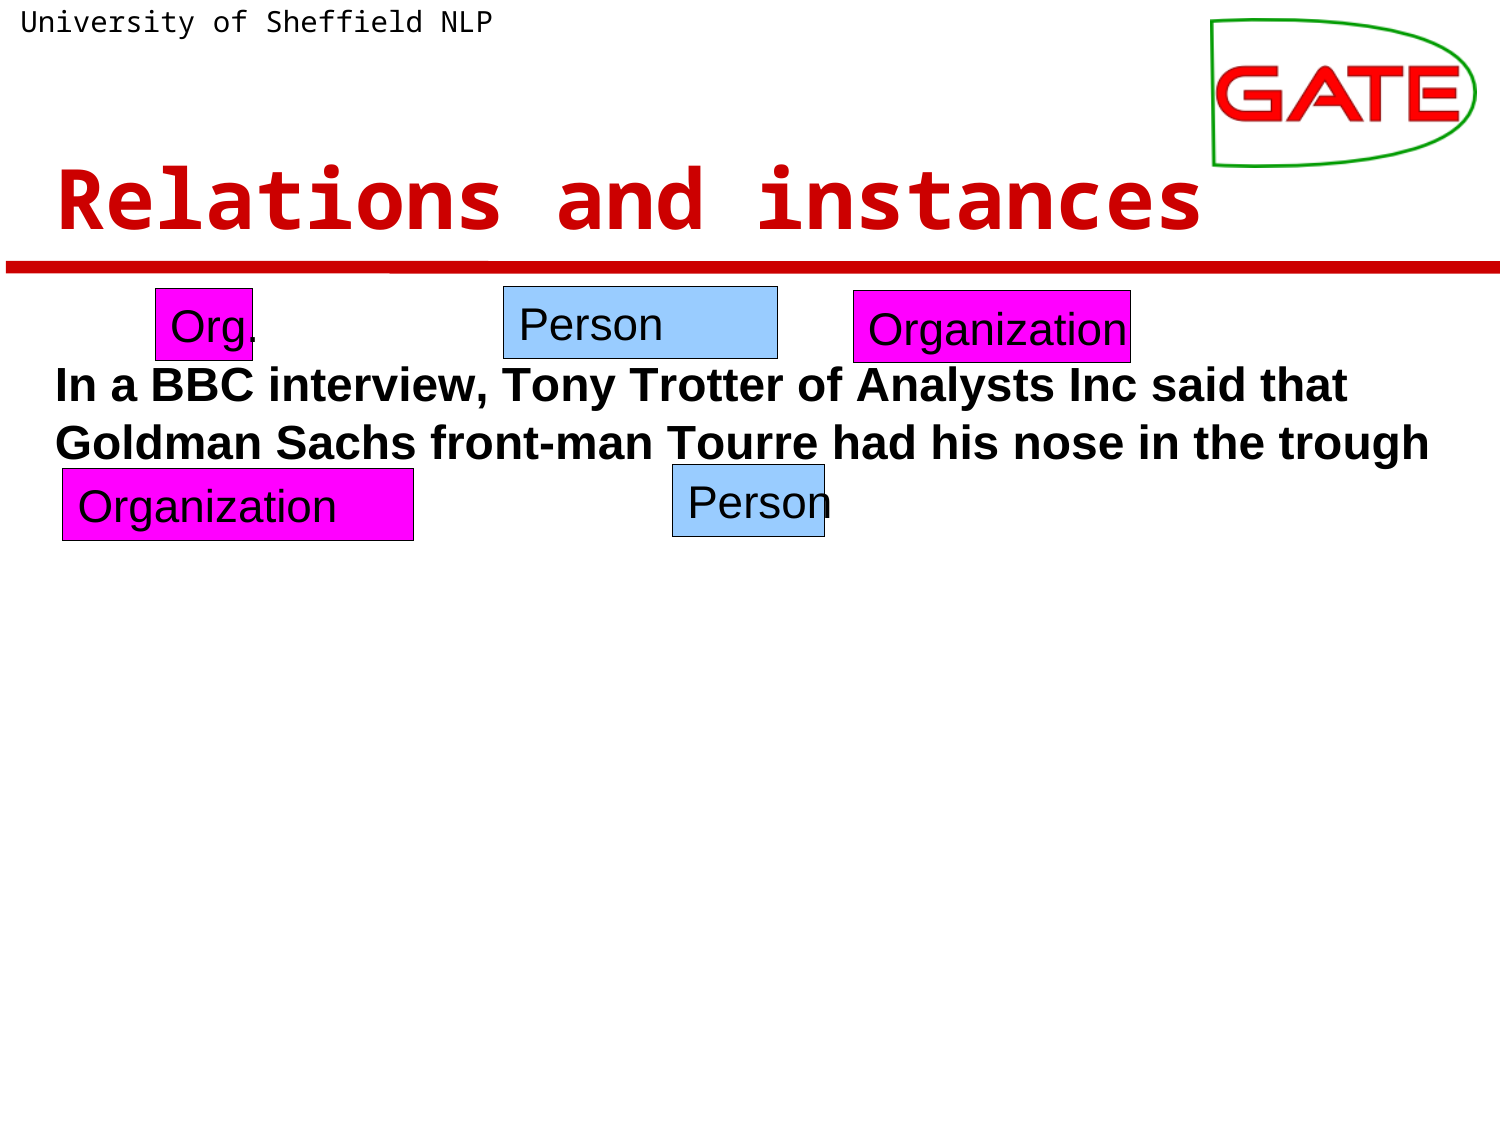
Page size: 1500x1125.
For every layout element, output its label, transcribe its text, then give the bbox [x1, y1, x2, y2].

text_box Organization [62, 477, 414, 541]
picture [1210, 18, 1477, 168]
text_box In a BBC interview, Tony Trotter of Analysts Inc said that Goldman Sachs front-man Tourre had his nose in the trough [40, 346, 1477, 477]
title Relations and instances [41, 37, 1391, 254]
text_box Org. [226, 320, 238, 339]
text_box Person [503, 286, 778, 346]
text_box Organization [853, 290, 1131, 346]
text_box Person [672, 477, 825, 537]
text_box Org. [155, 288, 253, 346]
